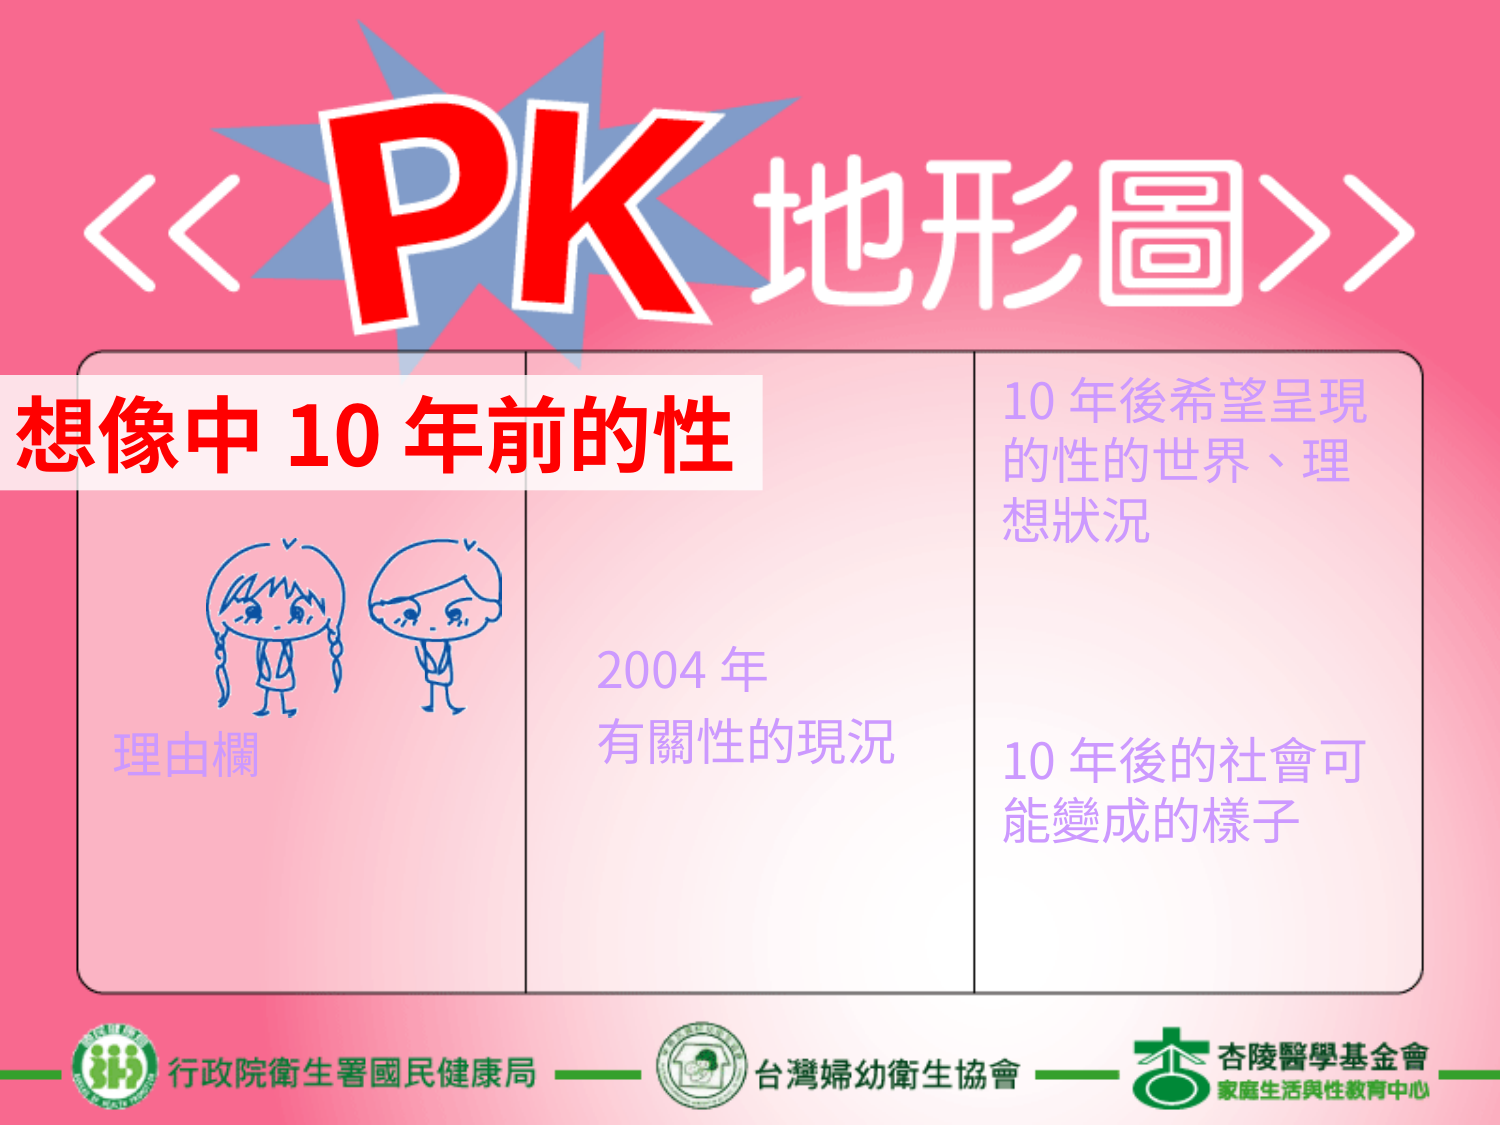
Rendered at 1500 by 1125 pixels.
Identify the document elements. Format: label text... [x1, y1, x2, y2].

text_box 10年後希望呈現的性的世界、理想狀況 10年後的社會可能變成的樣子 [986, 361, 1400, 858]
picture [0, 0, 1500, 1125]
text_box 2004年 有關性的現況 [581, 630, 916, 779]
text_box 想像中10年前的性 [0, 375, 763, 491]
text_box 理由欄 [97, 716, 278, 792]
